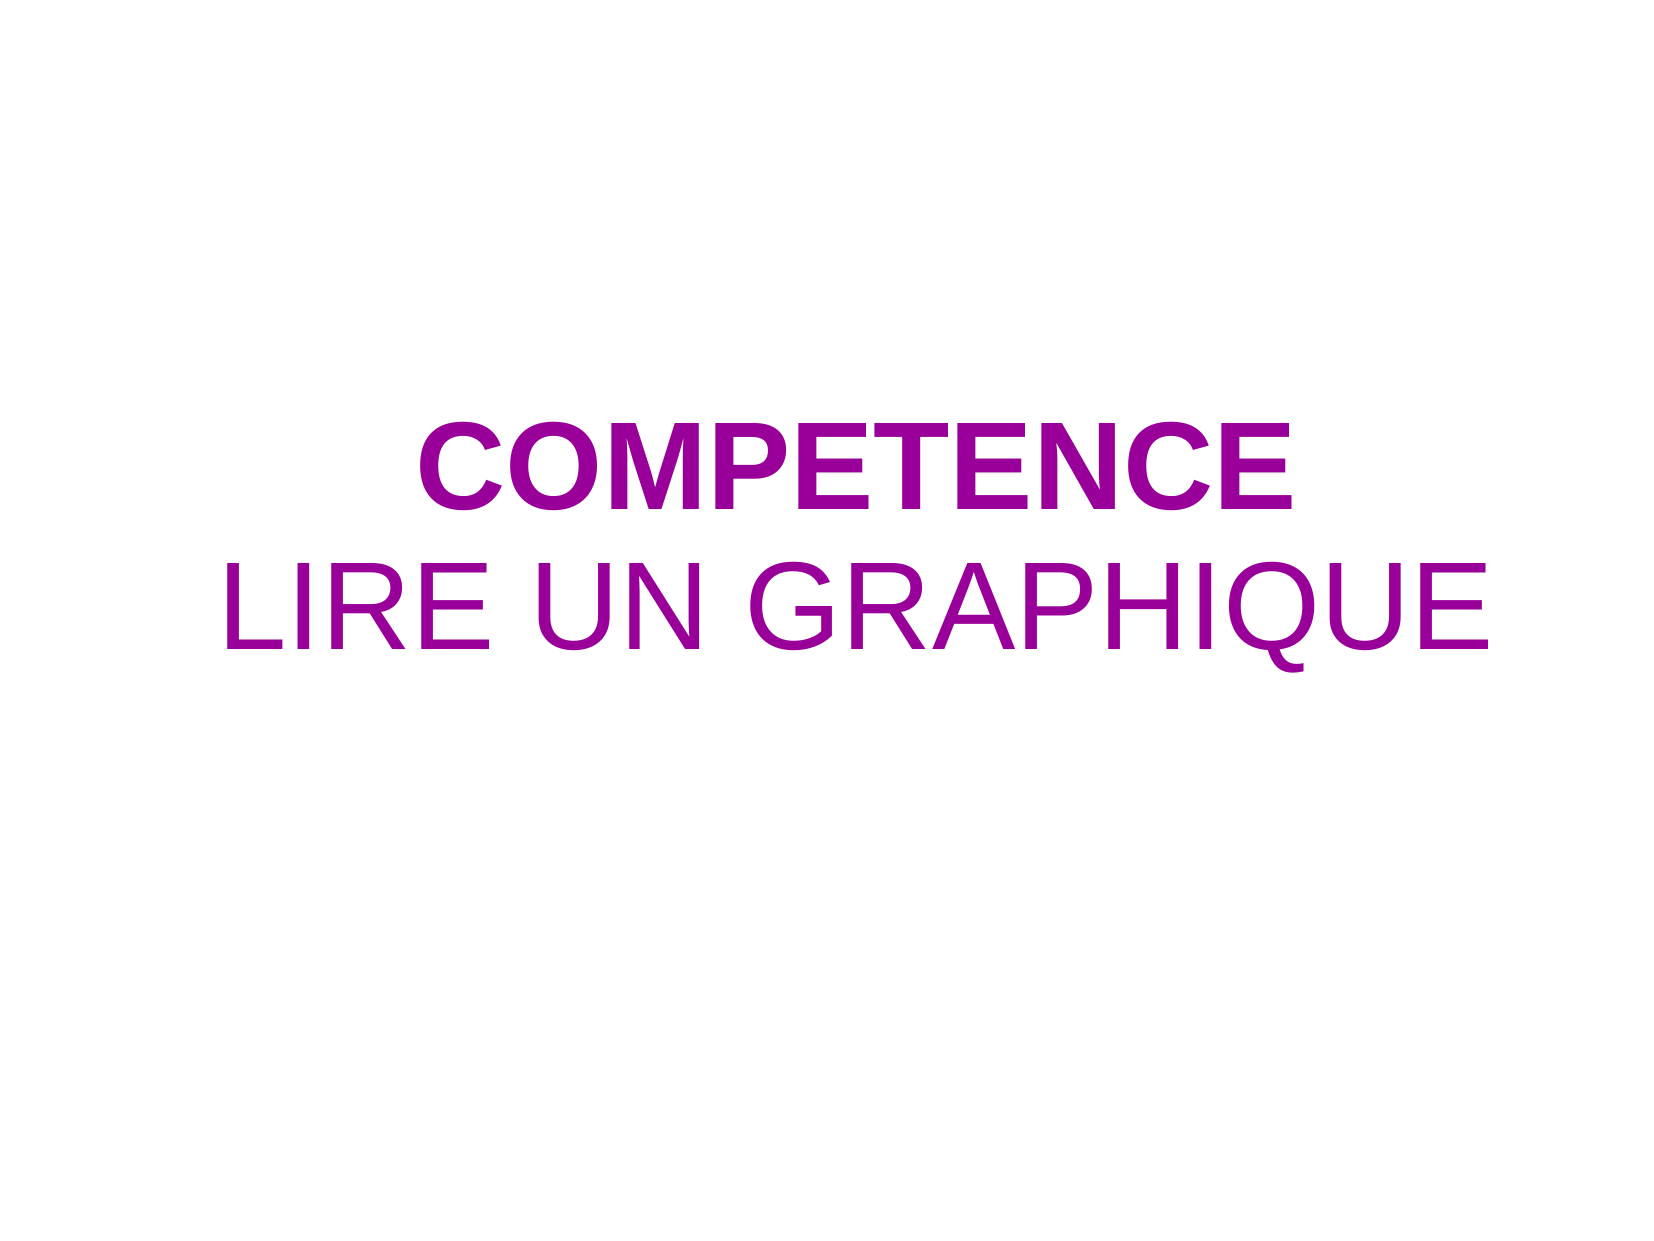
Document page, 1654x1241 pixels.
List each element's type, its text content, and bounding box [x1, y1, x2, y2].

title COMPETENCE LIRE UN GRAPHIQUE [88, 293, 1625, 816]
